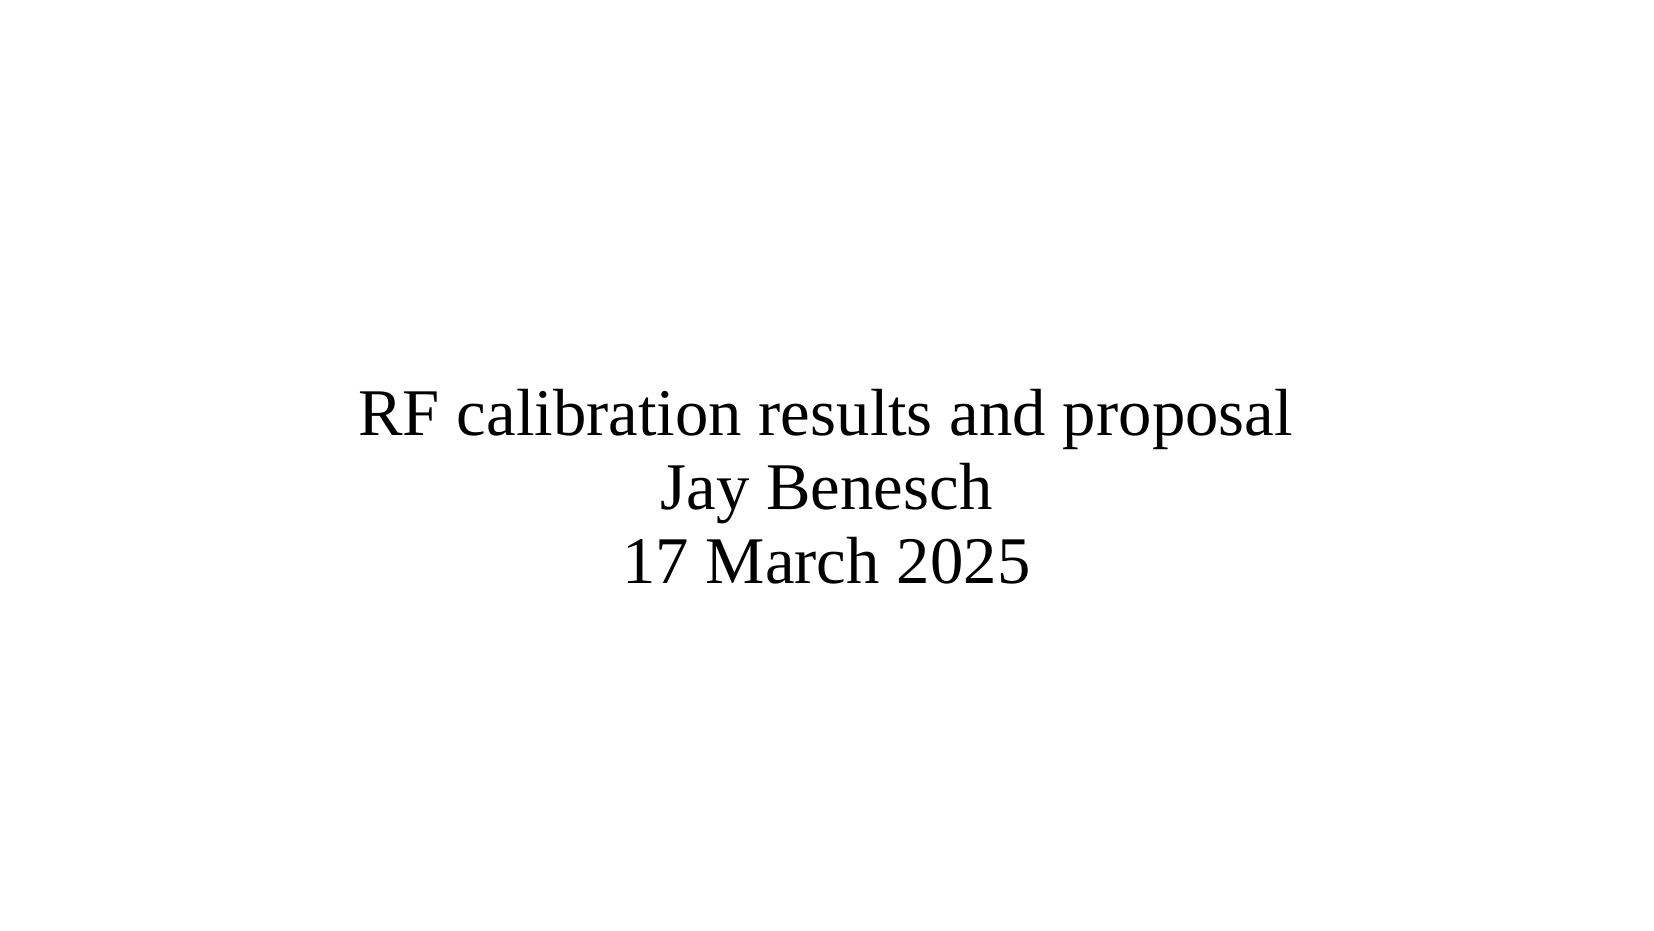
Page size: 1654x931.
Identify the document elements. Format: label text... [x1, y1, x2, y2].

subtitle RF calibration results and proposal Jay Benesch 17 March 2025 [82, 217, 1571, 758]
